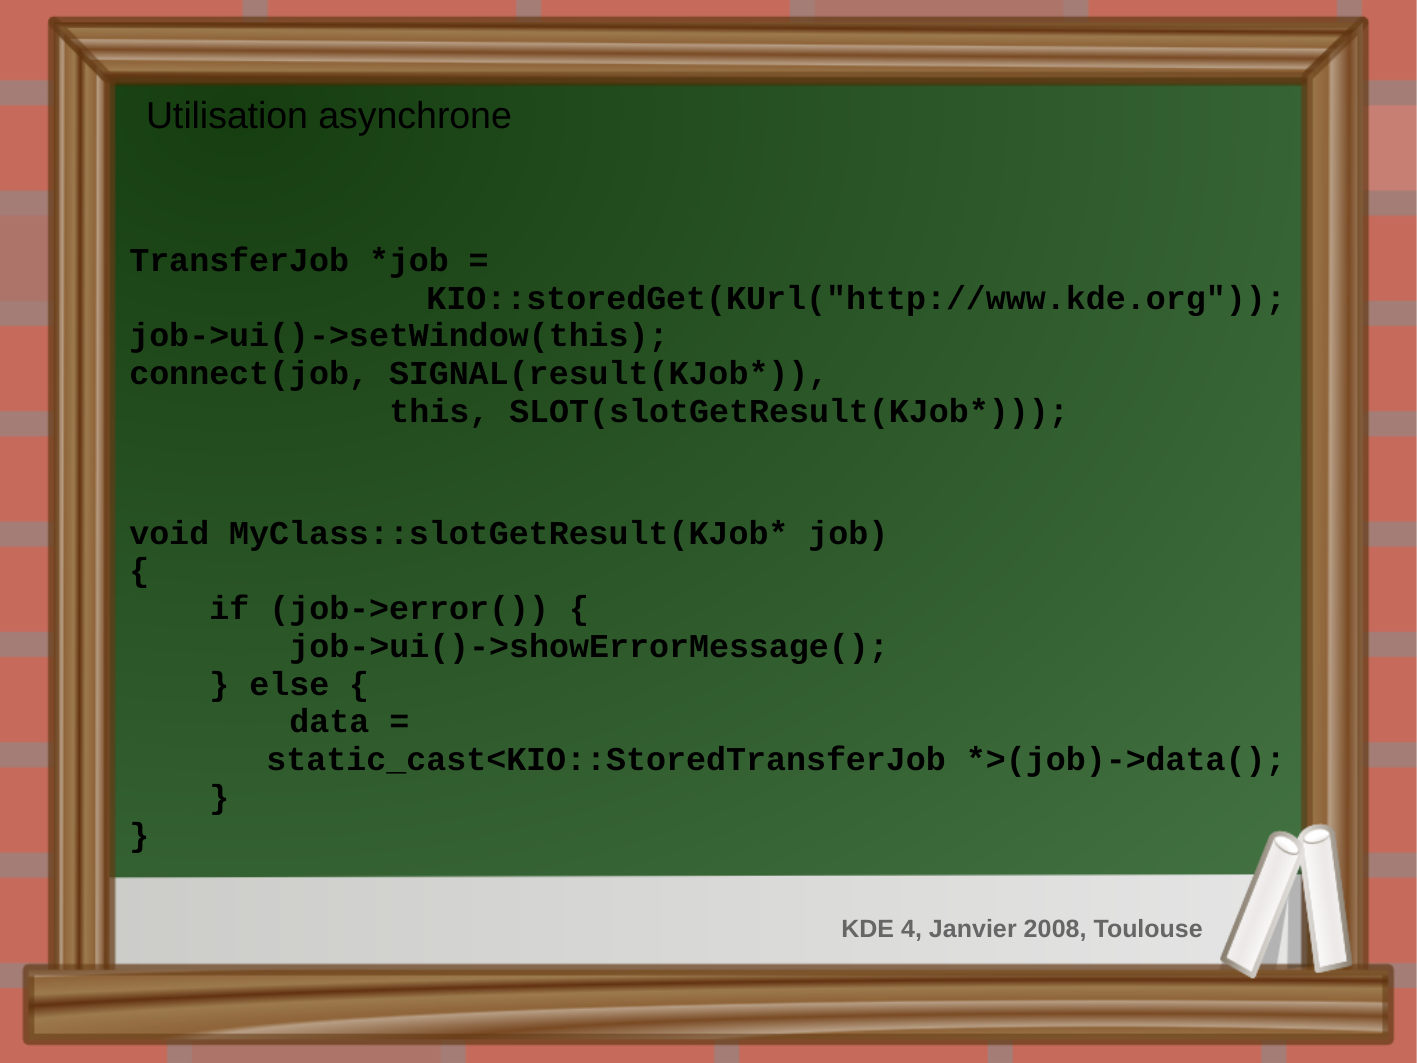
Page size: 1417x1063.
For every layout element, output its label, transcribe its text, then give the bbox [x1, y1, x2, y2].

text_box TransferJob *job = KIO::storedGet(KUrl("http://www.kde.org")); job->ui()->setWindow(this); connect(job, SIGNAL(result(KJob*)), this, SLOT(slotGetResult(KJob*))); void MyClass::slotGetResult(KJob* job) { if (job->error()) { job->ui()->showErrorMessage(); } else { data = static_cast<KIO::StoredTransferJob *>(job)->data(); } } [114, 193, 1302, 885]
text_box Utilisation asynchrone [131, 87, 1313, 145]
picture [0, 0, 1417, 1063]
